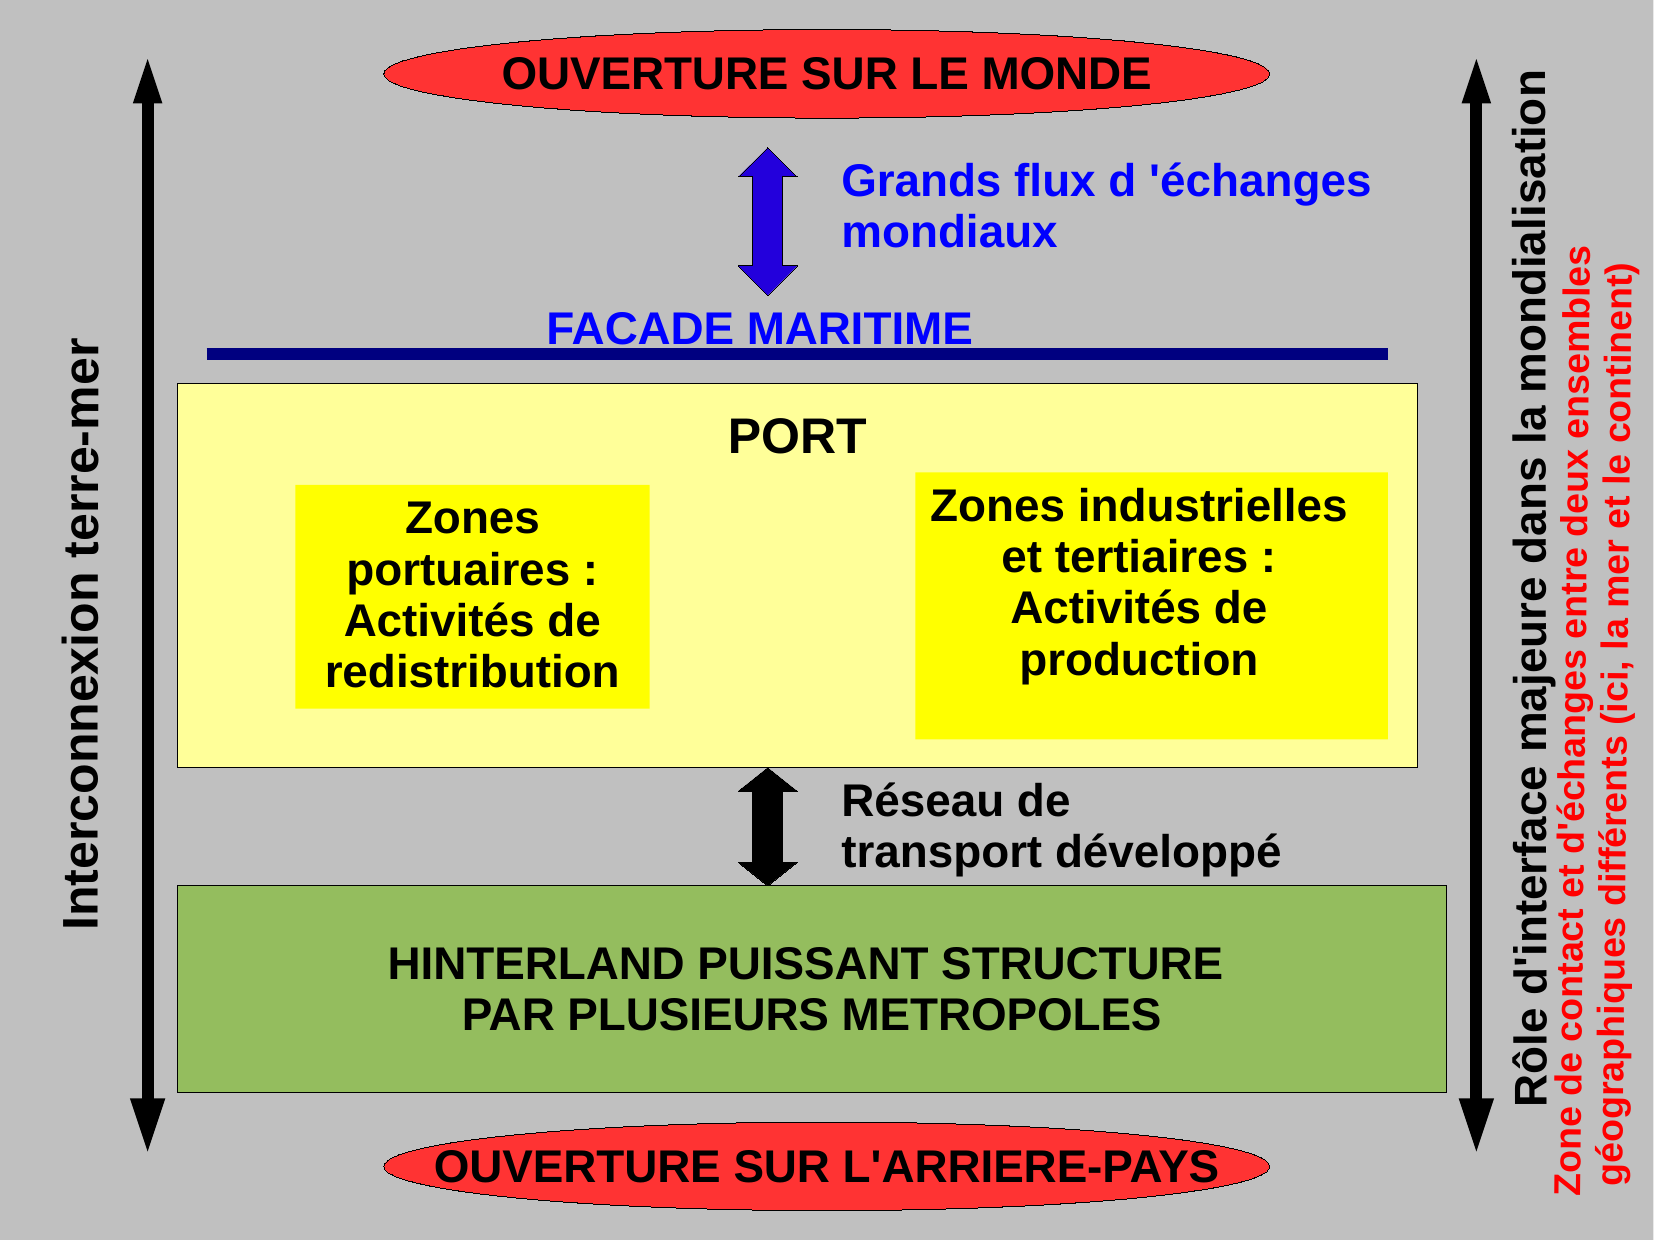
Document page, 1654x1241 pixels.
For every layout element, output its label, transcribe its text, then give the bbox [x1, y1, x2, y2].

text_box [177, 383, 1418, 885]
text_box Réseau de transport développé [826, 767, 1300, 885]
text_box Grands flux d 'échanges mondiaux [826, 147, 1418, 267]
text_box Zone de contact et d'échanges entre deux ensembles géographiques différents (ici, la mer et le continent) [1538, 0, 1652, 1212]
text_box Rôle d'interface majeure dans la mondialisation [1493, 0, 1550, 1123]
text_box Zones portuaires : Activités de redistribution [295, 484, 650, 709]
text_box HINTERLAND PUISSANT STRUCTURE PAR PLUSIEURS METROPOLES [177, 885, 1447, 1093]
text_box [738, 147, 798, 296]
text_box OUVERTURE SUR L'ARRIERE-PAYS [383, 1122, 1270, 1211]
text_box FACADE MARITIME [531, 295, 1123, 363]
text_box Interconnexion terre-mer [44, 29, 119, 946]
text_box PORT [649, 400, 945, 473]
text_box OUVERTURE SUR LE MONDE [383, 29, 1270, 119]
text_box Zones industrielles et tertiaires : Activités de production [915, 472, 1388, 740]
